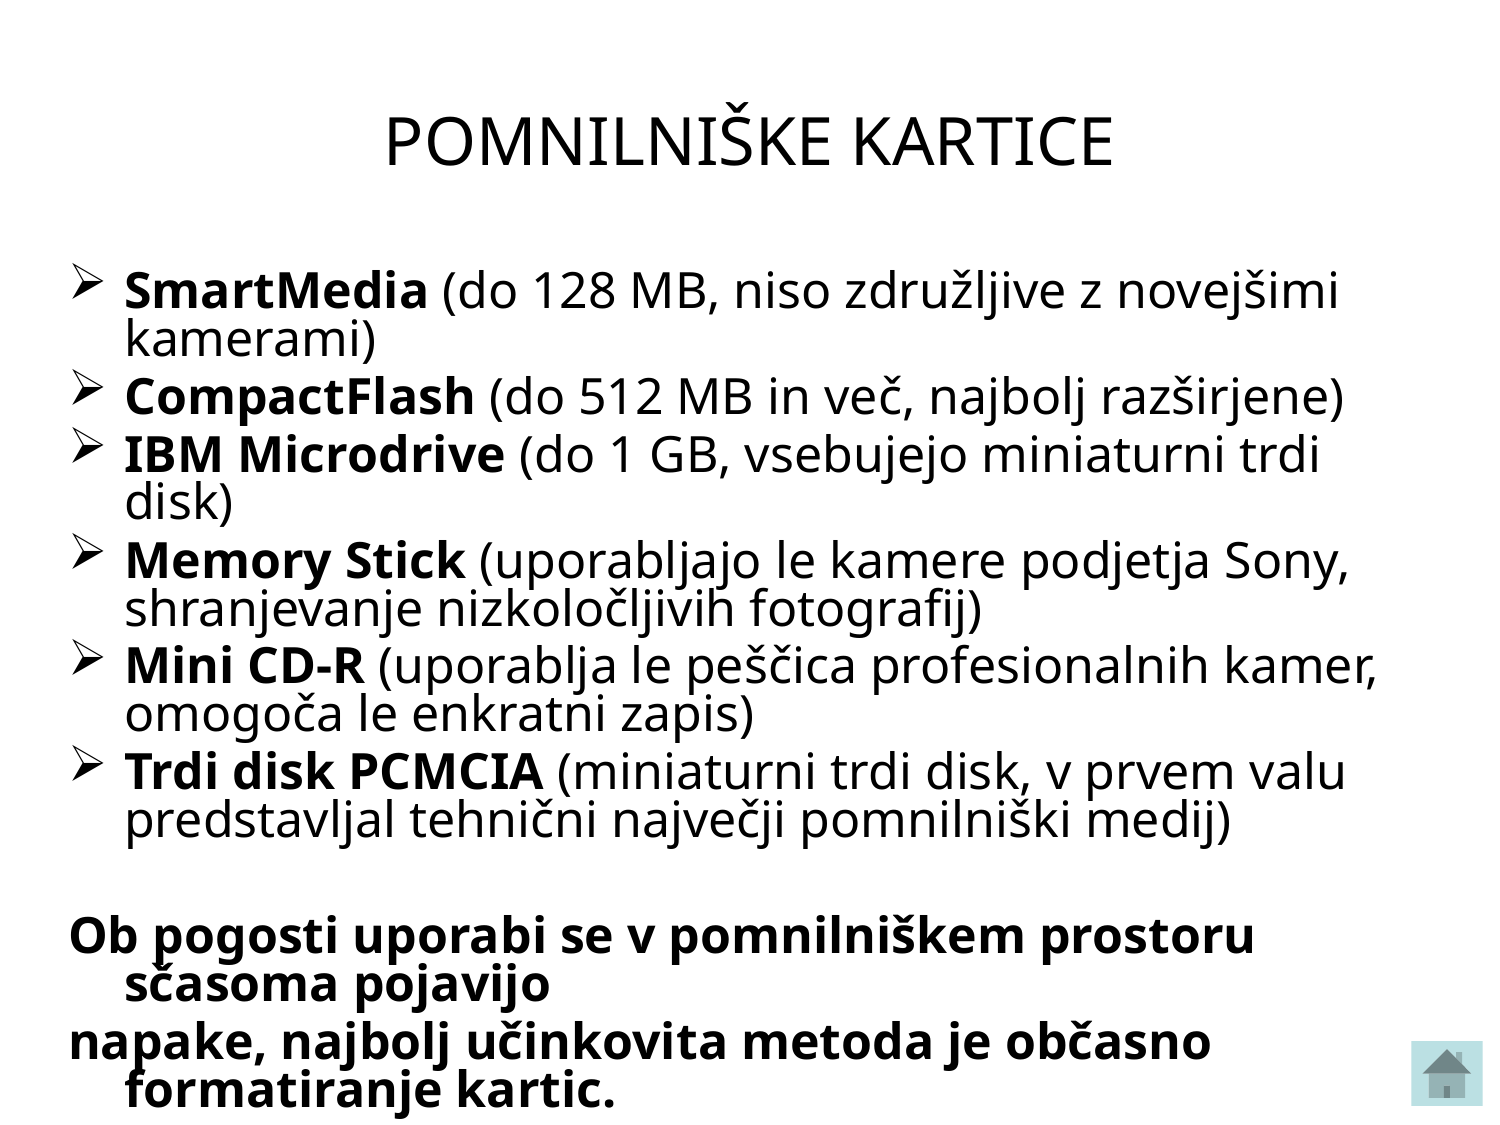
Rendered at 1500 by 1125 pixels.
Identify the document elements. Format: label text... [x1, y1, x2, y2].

list SmartMedia (do 128 MB, niso združljive z novejšimi kamerami) CompactFlash (do 512 MB in več, najbolj razširjene) IBM Microdrive (do 1 GB, vsebujejo miniaturni trdi disk) Memory Stick (uporabljajo le kamere podjetja Sony, shranjevanje nizkoločljivih fotografij) Mini CD-R (uporablja le peščica profesionalnih kamer, omogoča le enkratni zapis) Trdi disk PCMCIA (miniaturni trdi disk, v prvem valu predstavljal tehnični največji pomnilniški medij) Ob pogosti uporabi se v pomnilniškem prostoru sčasoma pojavijo napake, najbolj učinkovita metoda je občasno formatiranje kartic. [53, 262, 1447, 1005]
title POMNILNIŠKE KARTICE [75, 45, 1425, 233]
text_box [1411, 1041, 1483, 1106]
